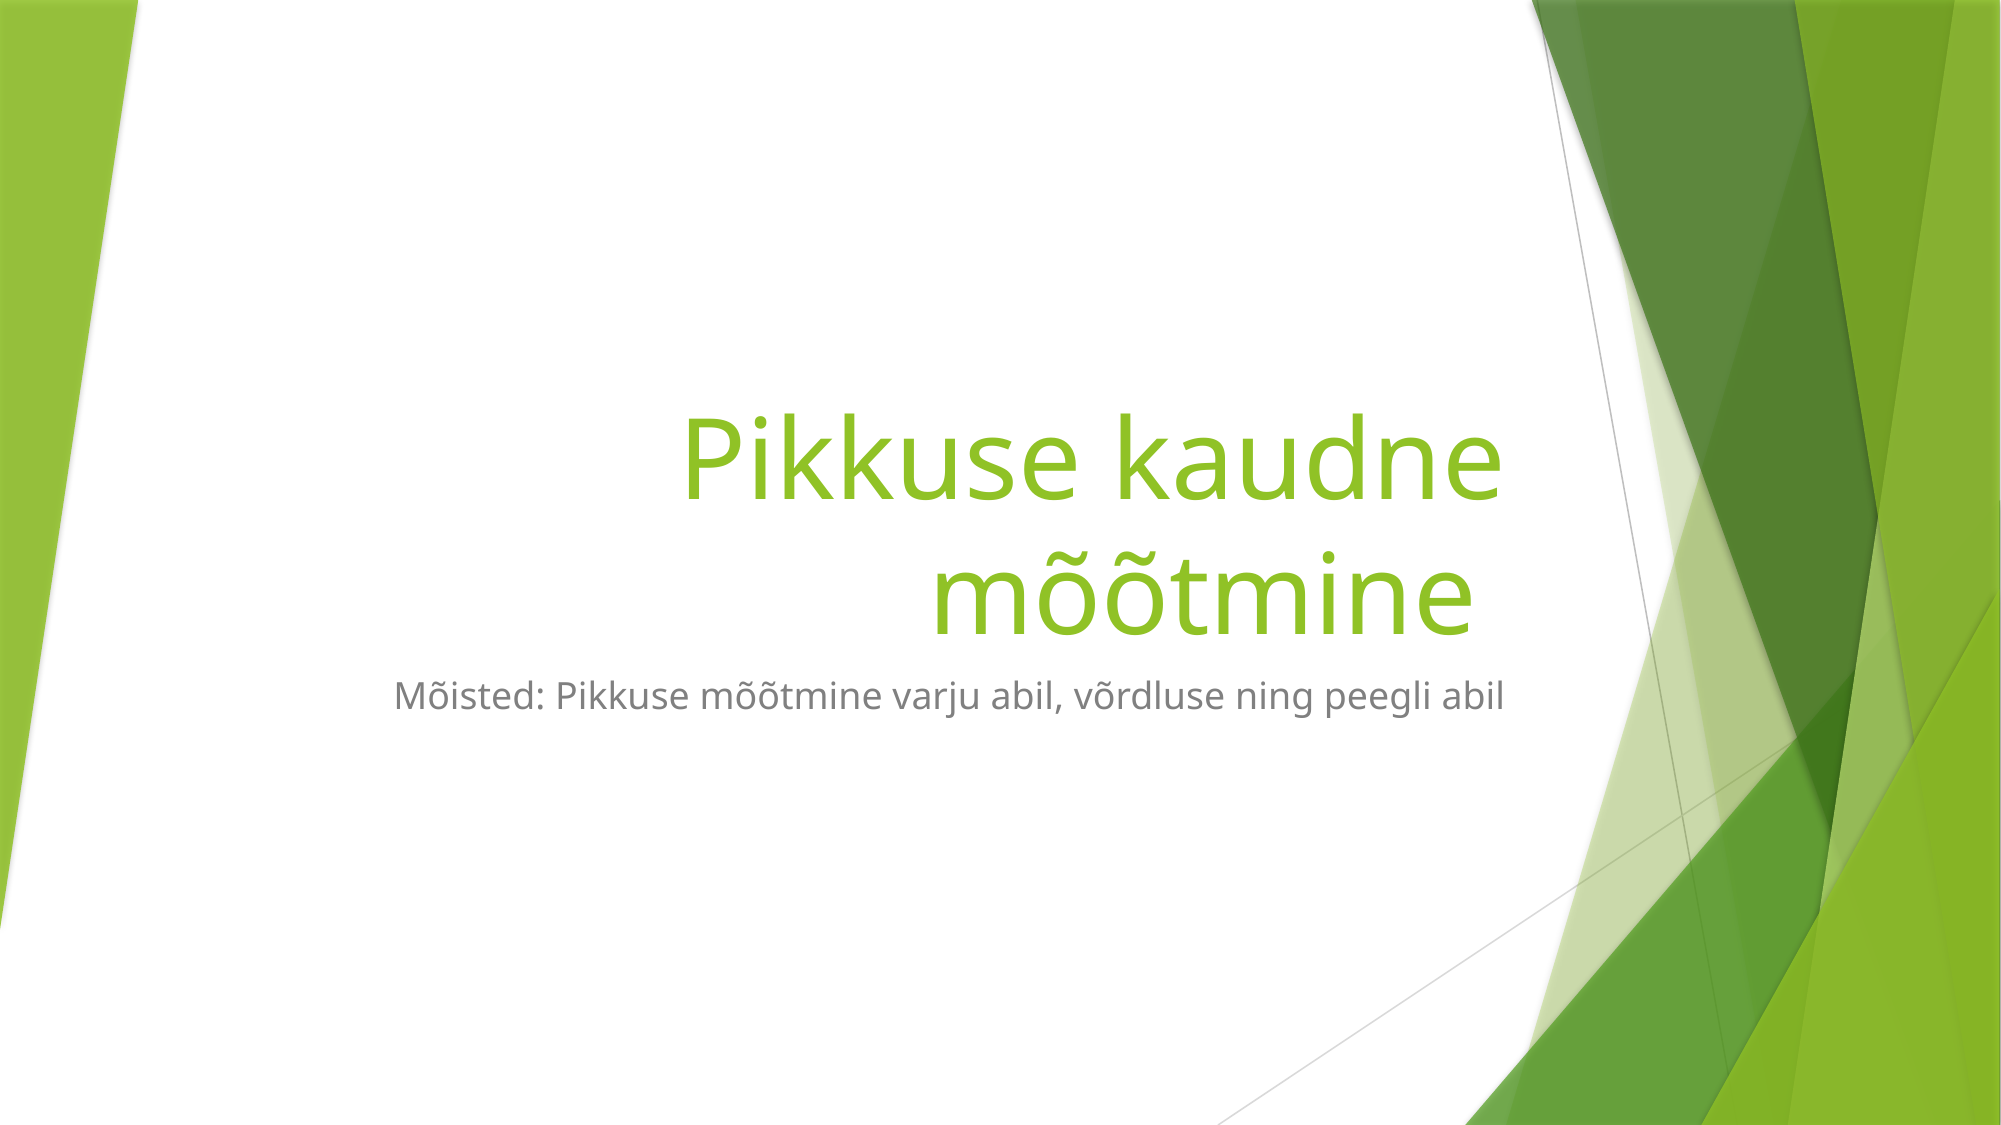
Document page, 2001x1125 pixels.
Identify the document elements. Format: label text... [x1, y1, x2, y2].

subtitle Mõisted: Pikkuse mõõtmine varju abil, võrdluse ning peegli abil [247, 664, 1522, 845]
title Pikkuse kaudne mõõtmine [247, 394, 1522, 664]
